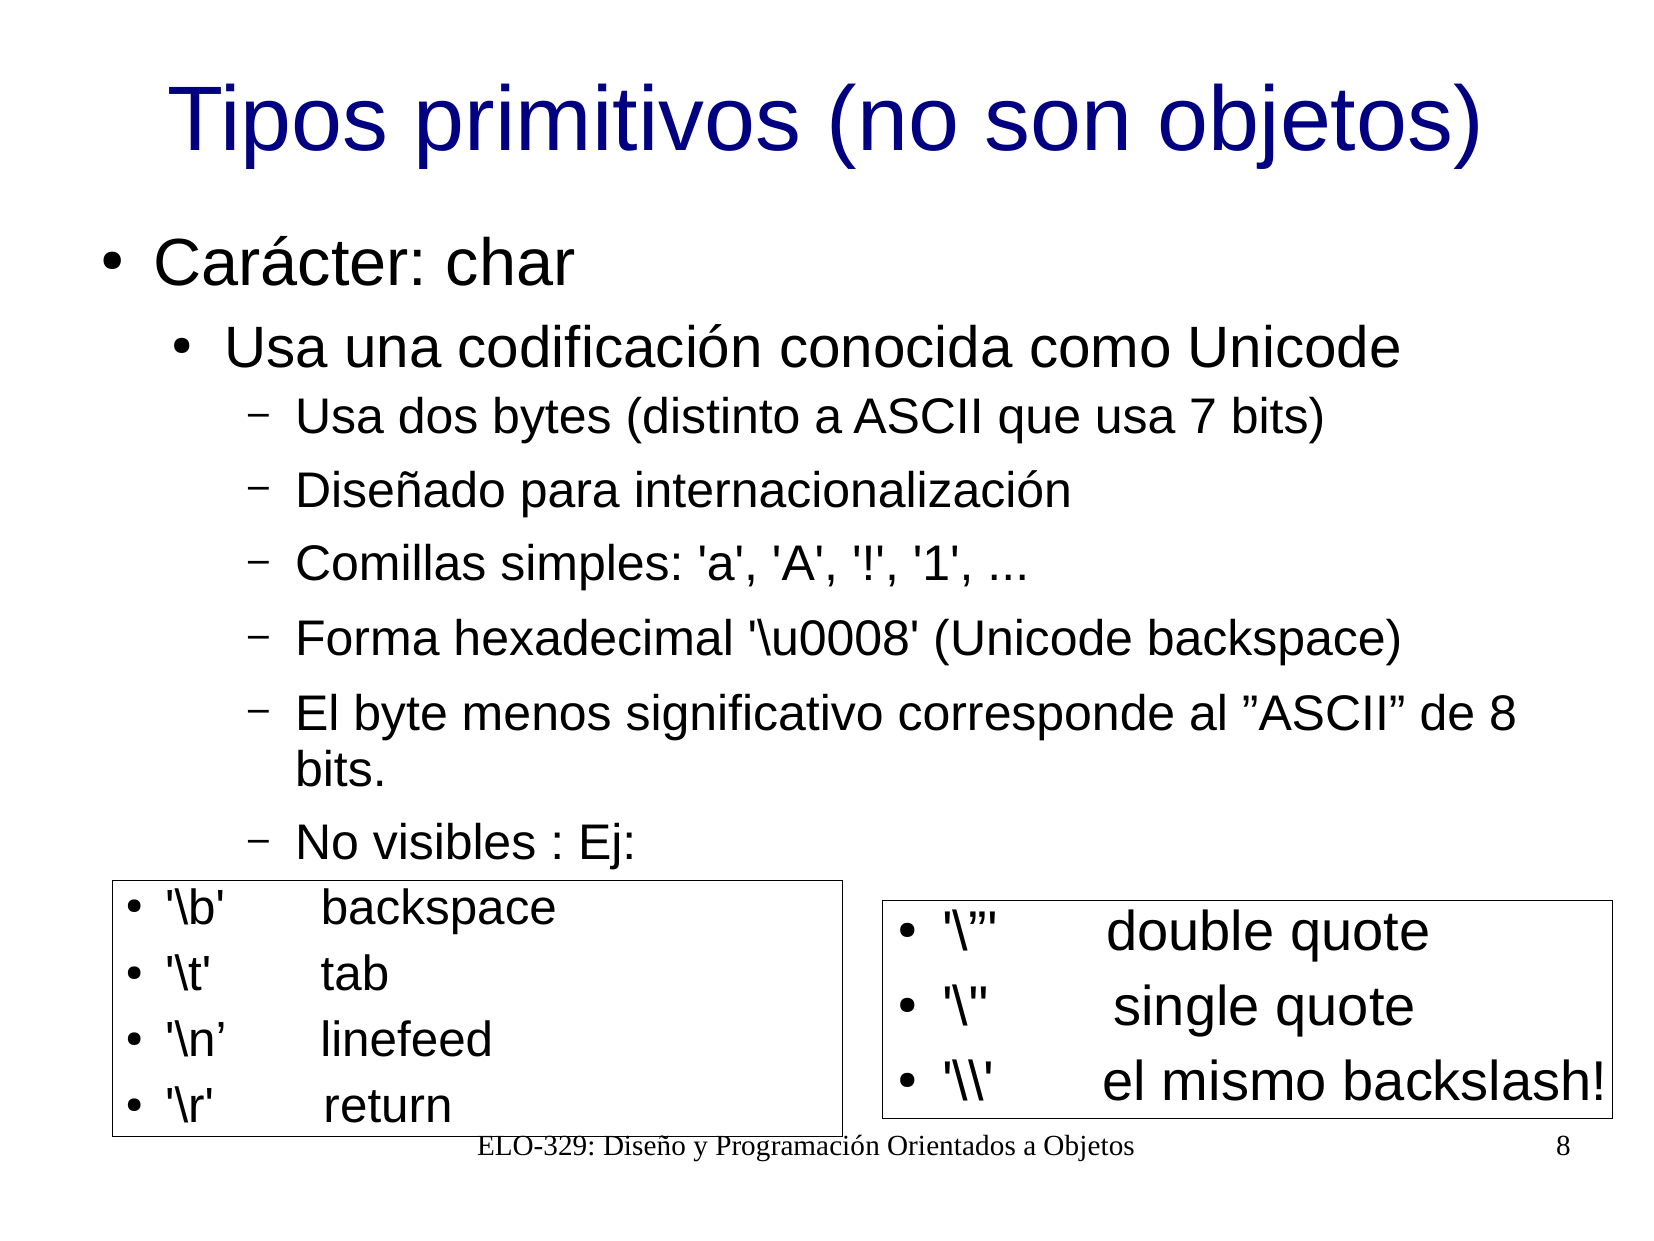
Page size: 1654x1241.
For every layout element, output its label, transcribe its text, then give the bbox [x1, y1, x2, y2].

list Carácter: char Usa una codificación conocida como Unicode Usa dos bytes (distinto a ASCII que usa 7 bits) Diseñado para internacionalización Comillas simples: 'a', 'A', '!', '1', ... Forma hexadecimal '\u0008' (Unicode backspace)‏ El byte menos significativo corresponde al ”ASCII” de 8 bits. No visibles : Ej: [82, 225, 1538, 901]
list '\b' backspace '\t' tab '\n’ linefeed '\r' return [112, 880, 843, 1137]
list '\”' double quote '\'' single quote '\\' el mismo backslash! [882, 900, 1613, 1119]
title Tipos primitivos (no son objetos)‏ [82, 49, 1571, 188]
